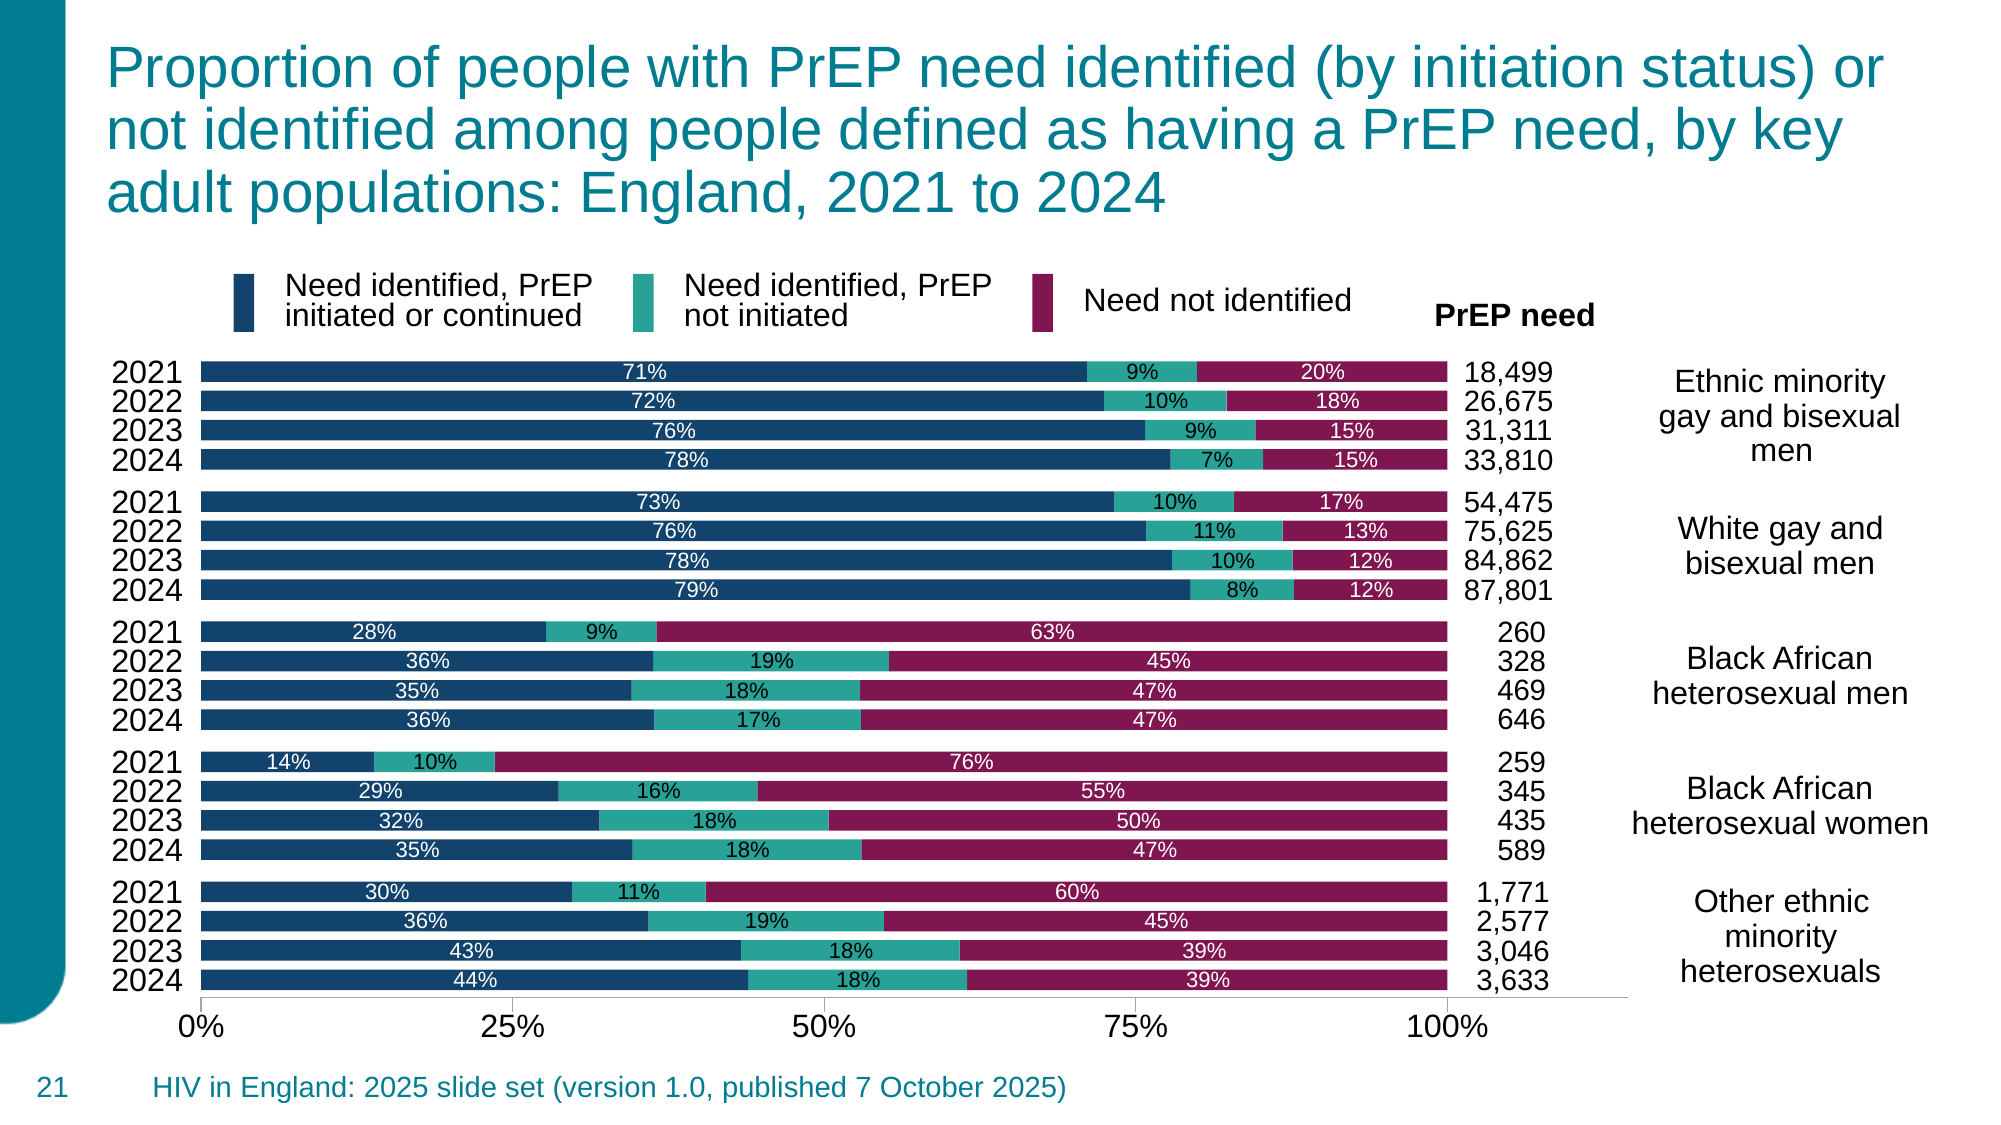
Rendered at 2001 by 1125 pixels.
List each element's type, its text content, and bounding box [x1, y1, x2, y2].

text_box [21, 1056, 120, 1117]
picture [71, 258, 1944, 1086]
title Proportion of people with PrEP need identified (by initiation status) or not identified among people defined as having a PrEP need, by key adult populations: England, 2021 to 2024 [90, 29, 1926, 258]
text_box HIV in England: 2025 slide set (version 1.0, published 7 October 2025) [137, 1056, 1780, 1116]
